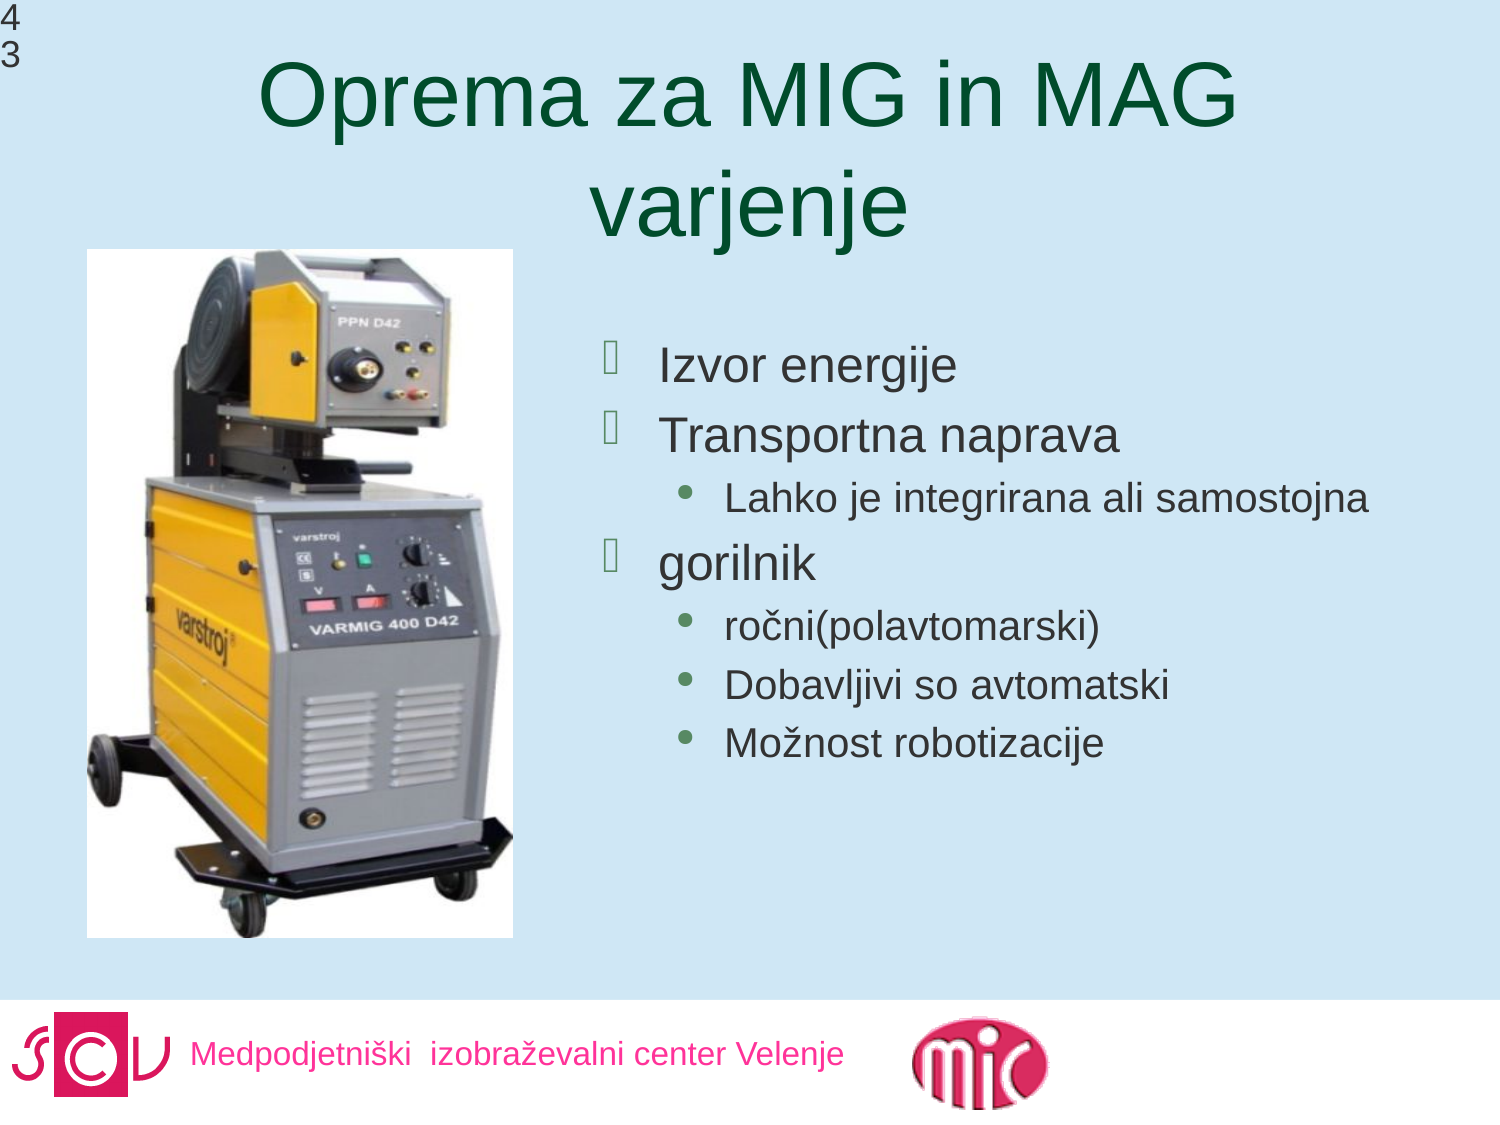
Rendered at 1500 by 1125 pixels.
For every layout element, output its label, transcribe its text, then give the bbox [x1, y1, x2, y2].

picture [87, 249, 513, 938]
picture [12, 1012, 170, 1097]
title Oprema za MIG in MAG varjenje [112, 75, 1388, 263]
list Izvor energije Transportna naprava Lahko je integrirana ali samostojna gorilnik ročni(polavtomarski) Dobavljivi so avtomatski Možnost robotizacije [587, 324, 1388, 1000]
picture [912, 1012, 1050, 1110]
